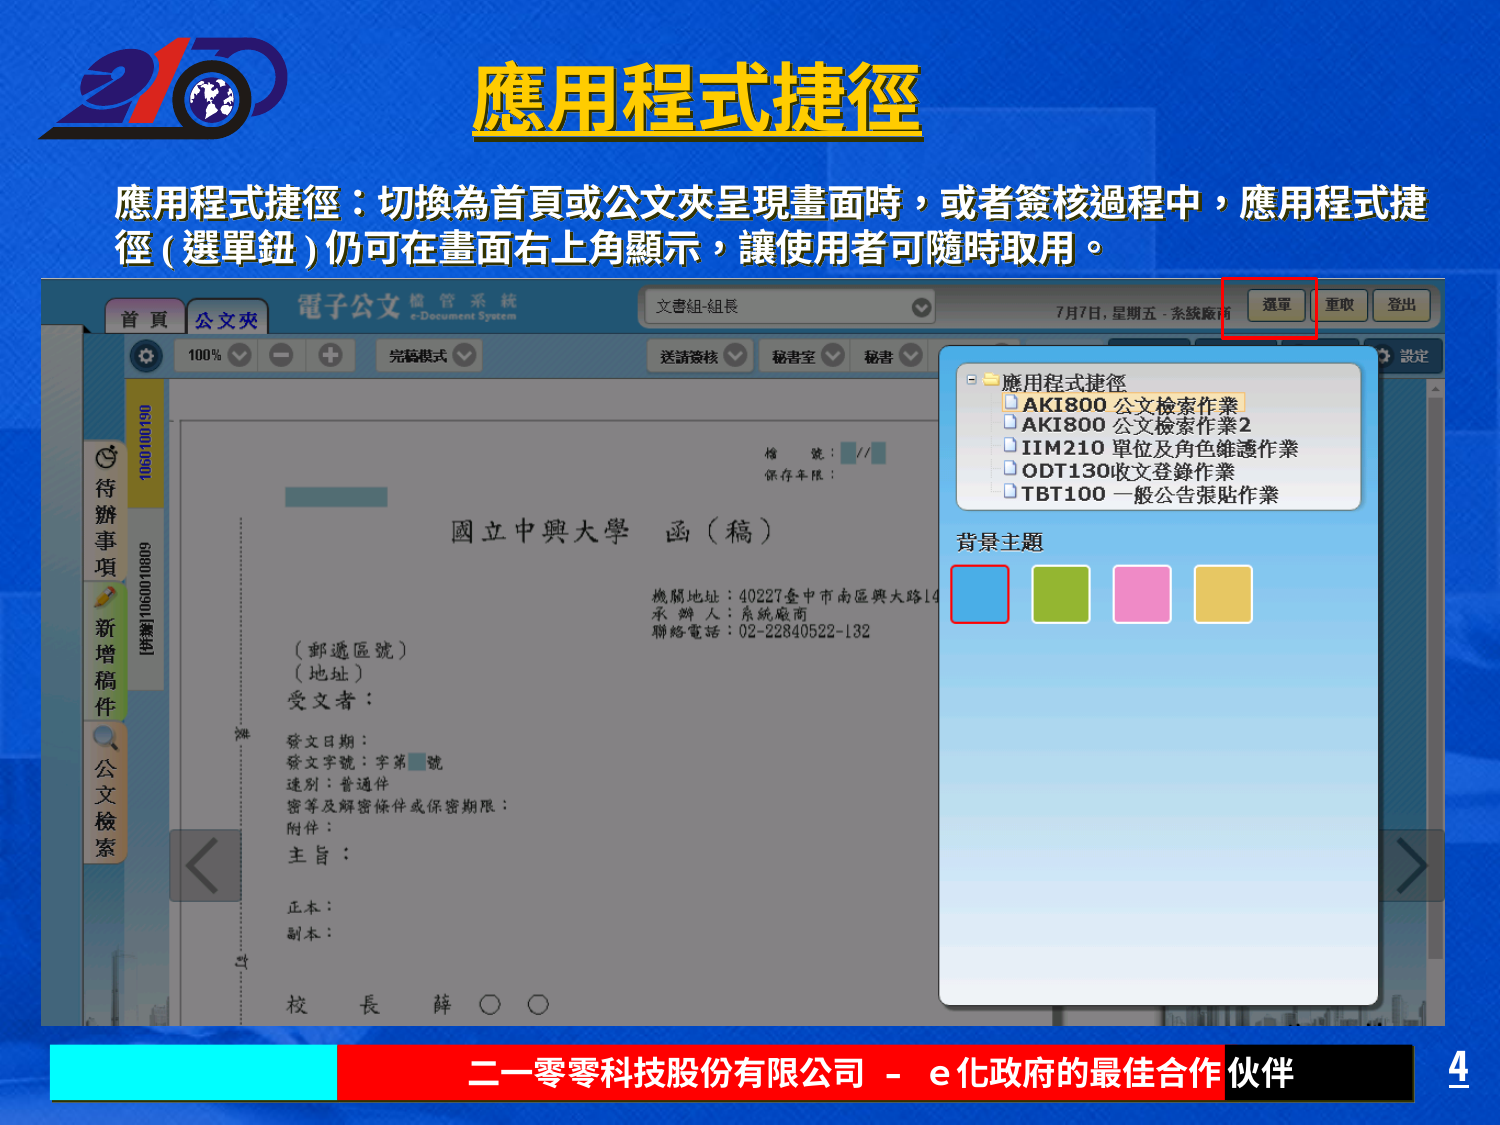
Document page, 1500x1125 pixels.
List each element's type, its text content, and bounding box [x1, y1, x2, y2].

picture [0, 0, 1500, 1125]
text_box 應用程式捷徑：切換為首頁或公文夾呈現畫面時，或者簽核過程中，應用程式捷徑(選單鈕)仍可在畫面右上角顯示，讓使用者可隨時取用。 [100, 171, 1462, 277]
text_box 應用程式捷徑 [457, 42, 937, 149]
